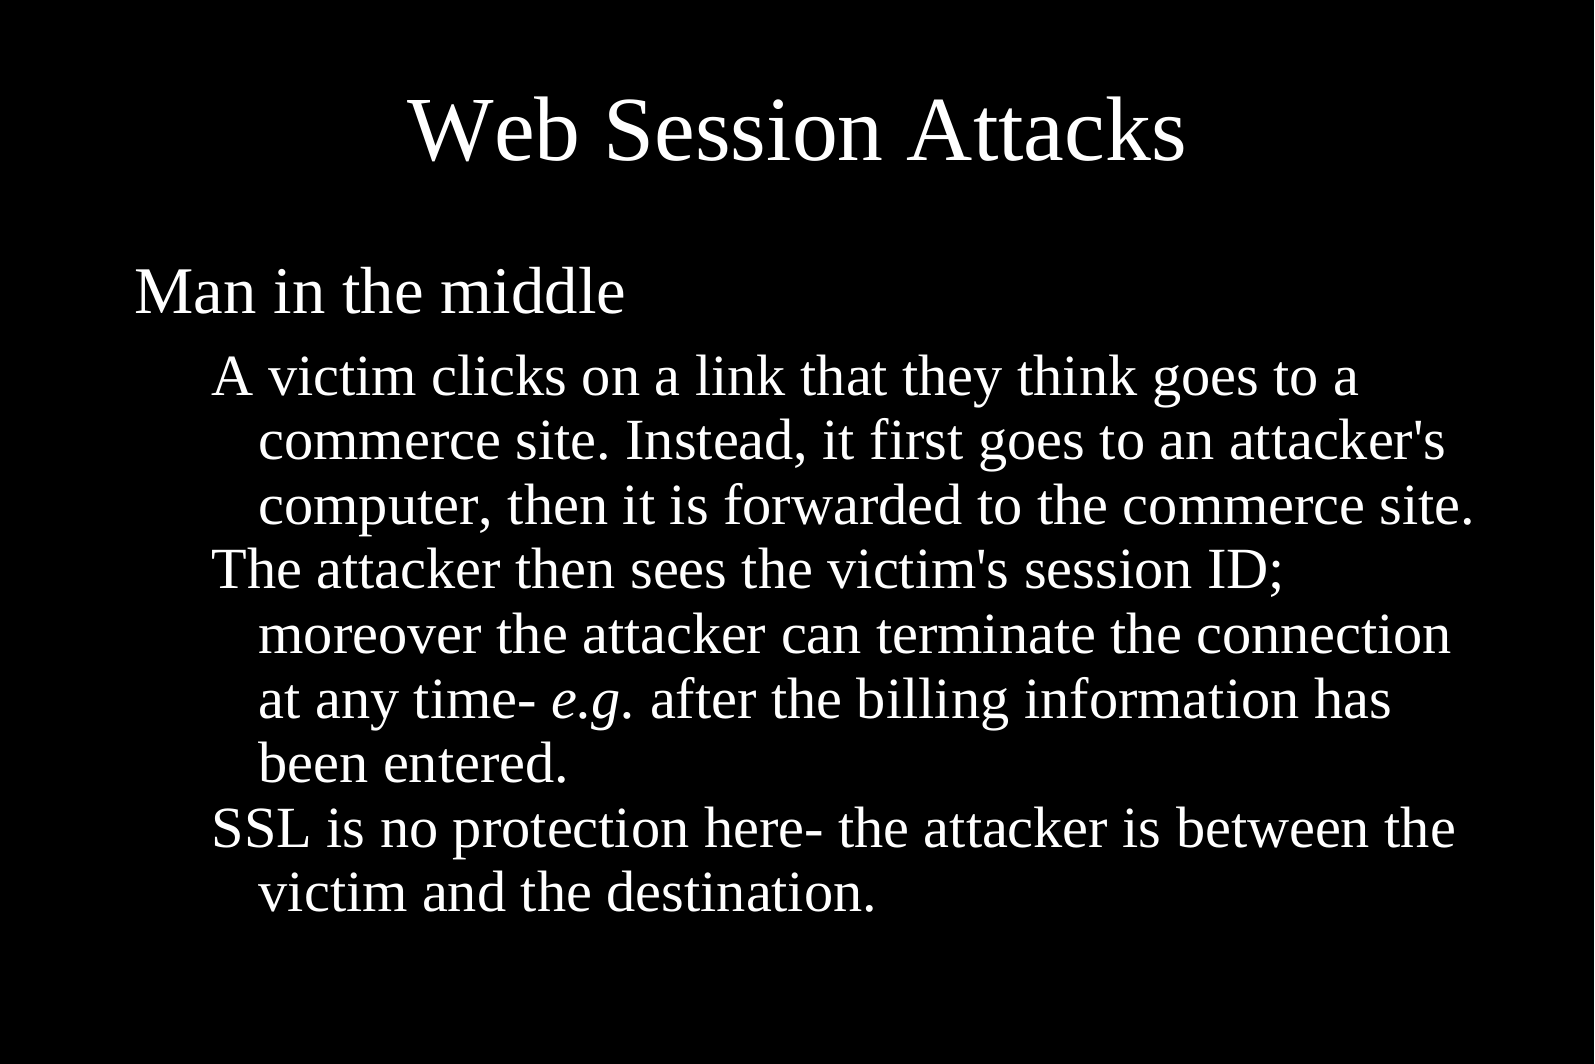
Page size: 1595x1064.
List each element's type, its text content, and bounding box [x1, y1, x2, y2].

title Web Session Attacks [117, 40, 1479, 219]
list Man in the middle A victim clicks on a link that they think goes to a commerce site. Instead, it first goes to an attacker's computer, then it is forwarded to the commerce site. The attacker then sees the victim's session ID; moreover the attacker can terminate the connection at any time- e.g. after the billing information has been entered. SSL is no protection here- the attacker is between the victim and the destination. [117, 254, 1479, 1064]
